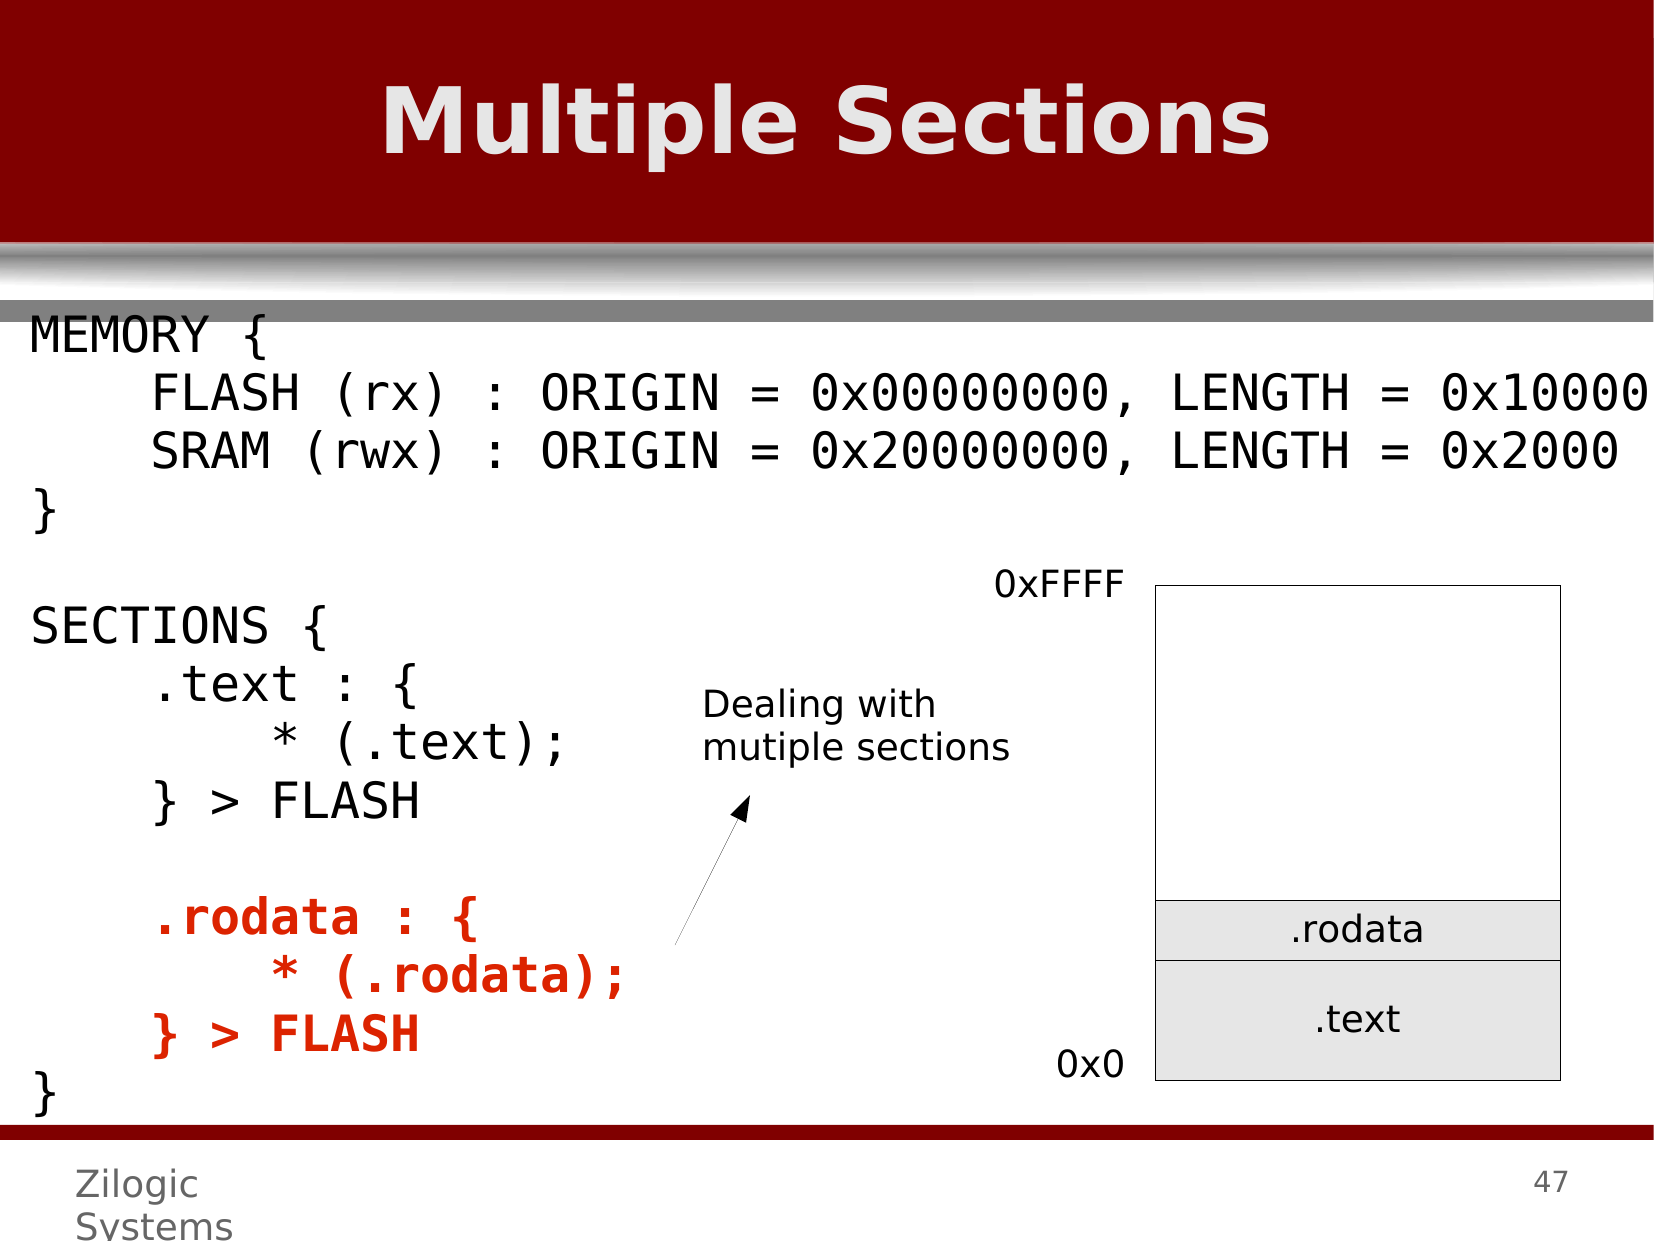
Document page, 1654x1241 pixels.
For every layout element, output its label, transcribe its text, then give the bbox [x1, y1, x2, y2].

title Multiple Sections [82, 18, 1571, 226]
text_box Dealing with mutiple sections [687, 675, 1021, 777]
text_box 0x0 [975, 1035, 1141, 1094]
text_box .text [1155, 961, 1561, 1081]
text_box 0xFFFF [975, 555, 1141, 614]
text_box .rodata [1155, 900, 1561, 961]
text_box [1155, 585, 1561, 900]
subtitle MEMORY { FLASH (rx) : ORIGIN = 0x00000000, LENGTH = 0x10000 SRAM (rwx) : ORIGIN = 0x20000000, LENGTH = 0x2000 } SECTIONS { .text : { * (.text); } > FLASH .rodata : { * (.rodata); } > FLASH } [30, 305, 1654, 1121]
